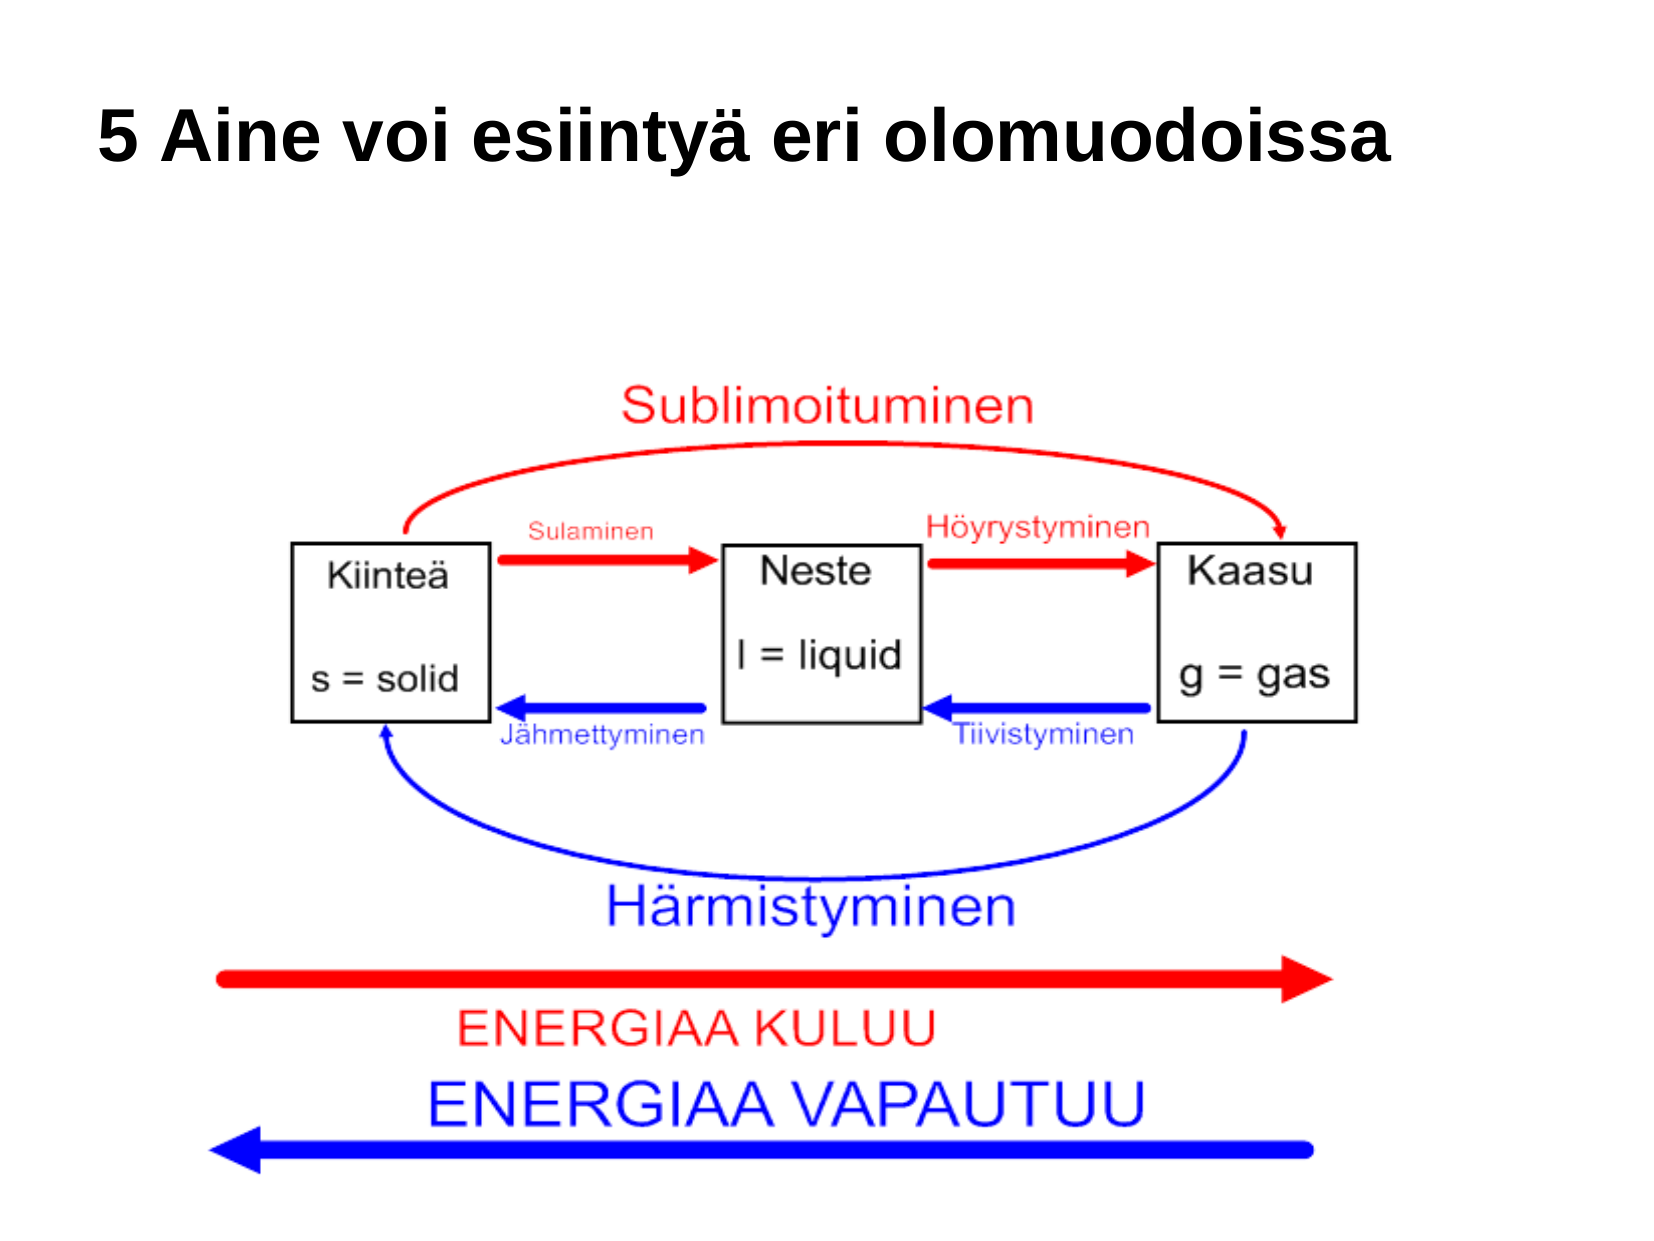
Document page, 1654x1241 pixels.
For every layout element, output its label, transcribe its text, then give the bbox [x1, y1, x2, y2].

picture [128, 307, 1467, 1224]
text_box 5 Aine voi esiintyä eri olomuodoissa [82, 87, 1583, 343]
